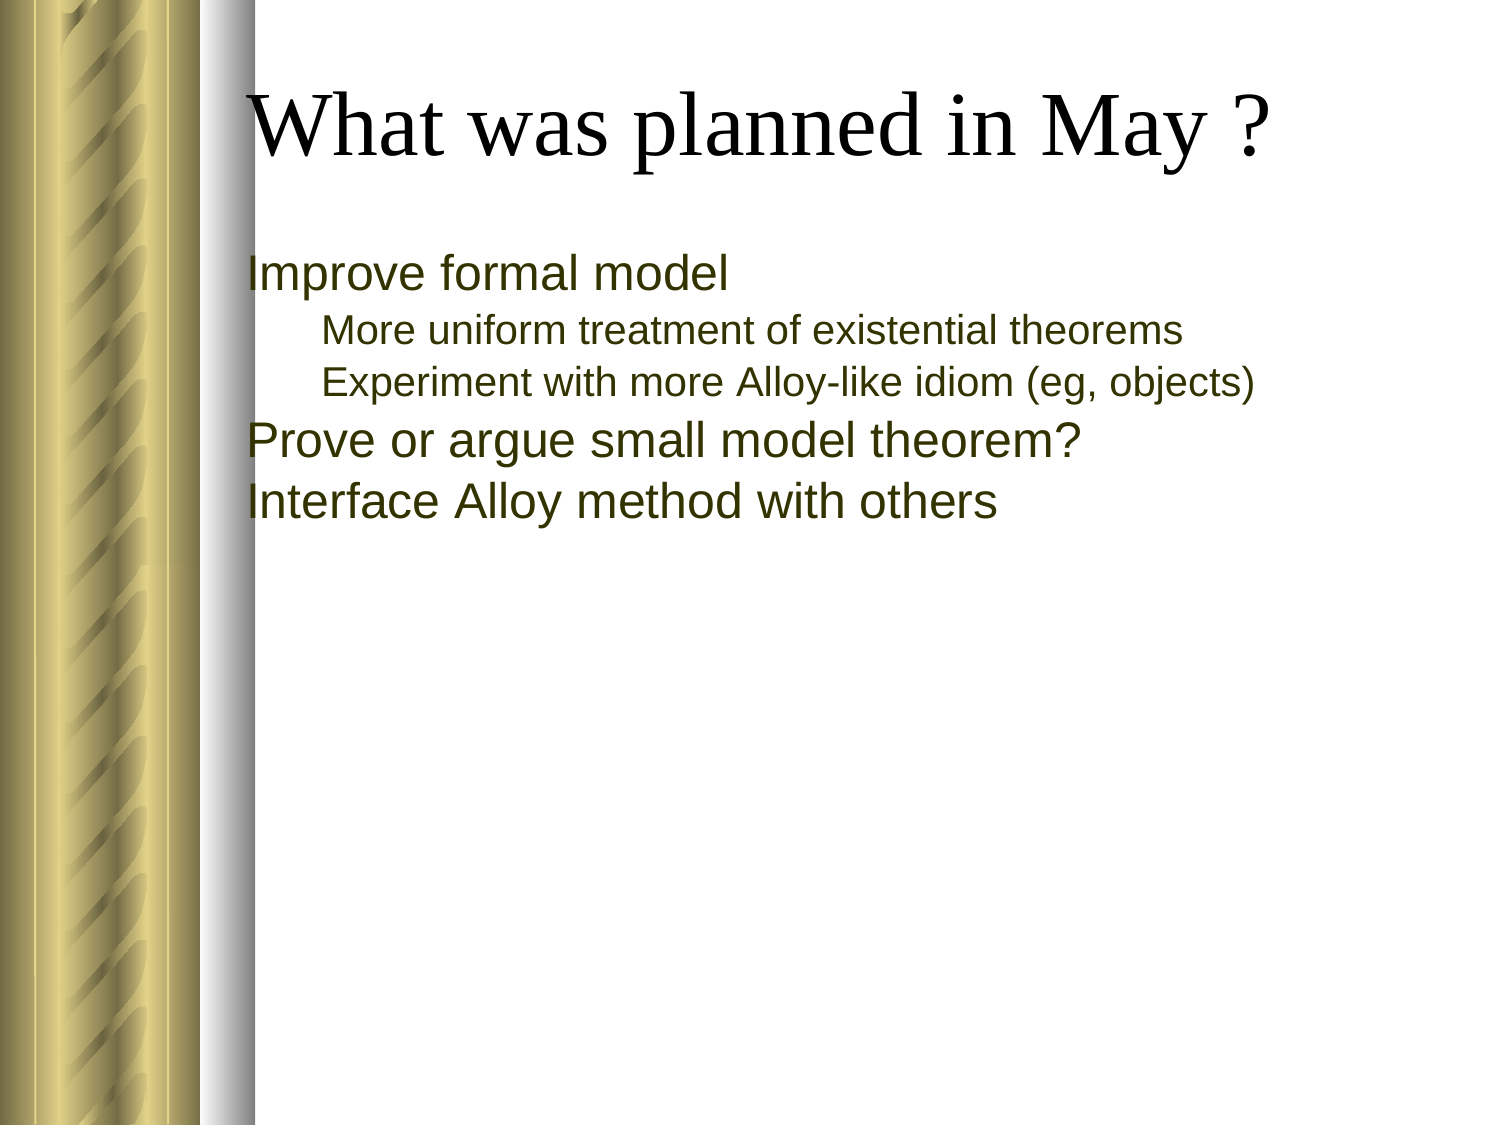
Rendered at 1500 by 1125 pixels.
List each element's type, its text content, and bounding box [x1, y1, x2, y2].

title What was planned in May ? [246, 13, 1475, 249]
list Improve formal model More uniform treatment of existential theorems Experiment with more Alloy-like idiom (eg, objects) Prove or argue small model theorem? Interface Alloy method with others [246, 249, 1475, 1024]
